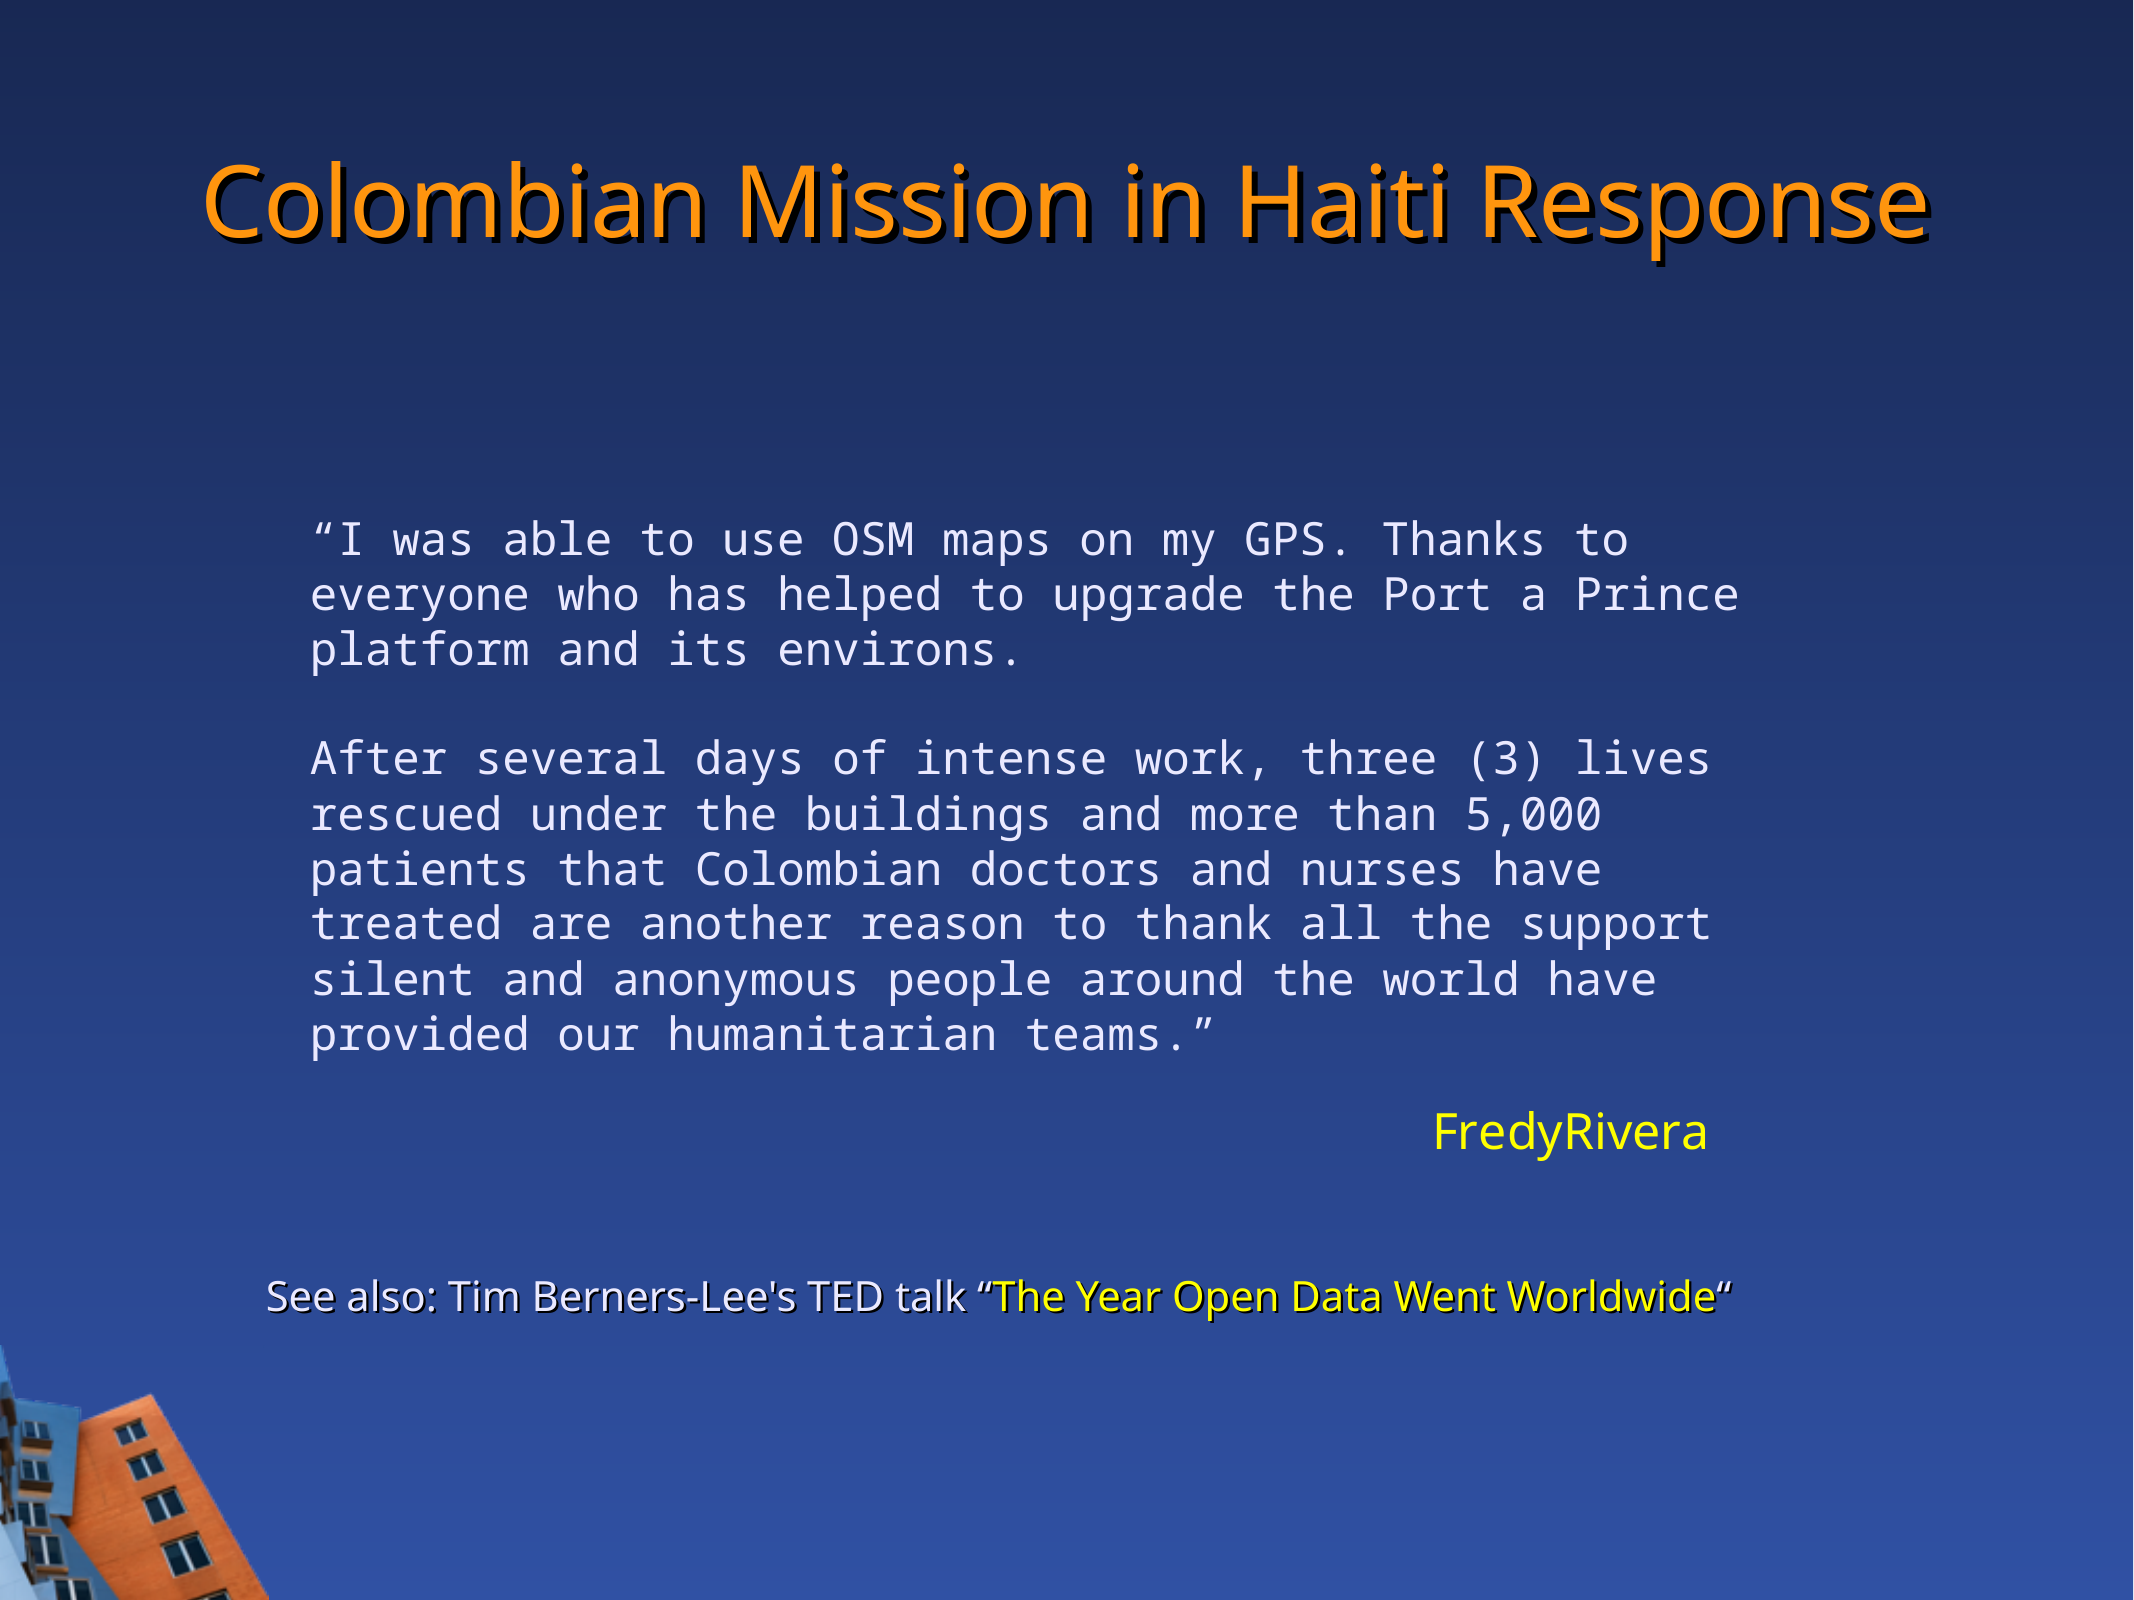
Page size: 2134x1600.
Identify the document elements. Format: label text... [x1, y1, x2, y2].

text_box See also: Tim Berners-Lee's TED talk “The Year Open Data Went Worldwide“ [265, 1269, 1743, 1388]
text_box “I was able to use OSM maps on my GPS. Thanks to everyone who has helped to upgrade the Port a Prince platform and its environs. After several days of intense work, three (3) lives rescued under the buildings and more than 5,000 patients that Colombian doctors and nurses have treated are another reason to thank all the support silent and anonymous people around the world have provided our humanitarian teams.” [295, 501, 1831, 1177]
picture [0, 1345, 269, 1600]
text_box FredyRivera [1417, 1092, 1688, 1168]
title Colombian Mission in Haiti Response [106, 63, 2027, 331]
